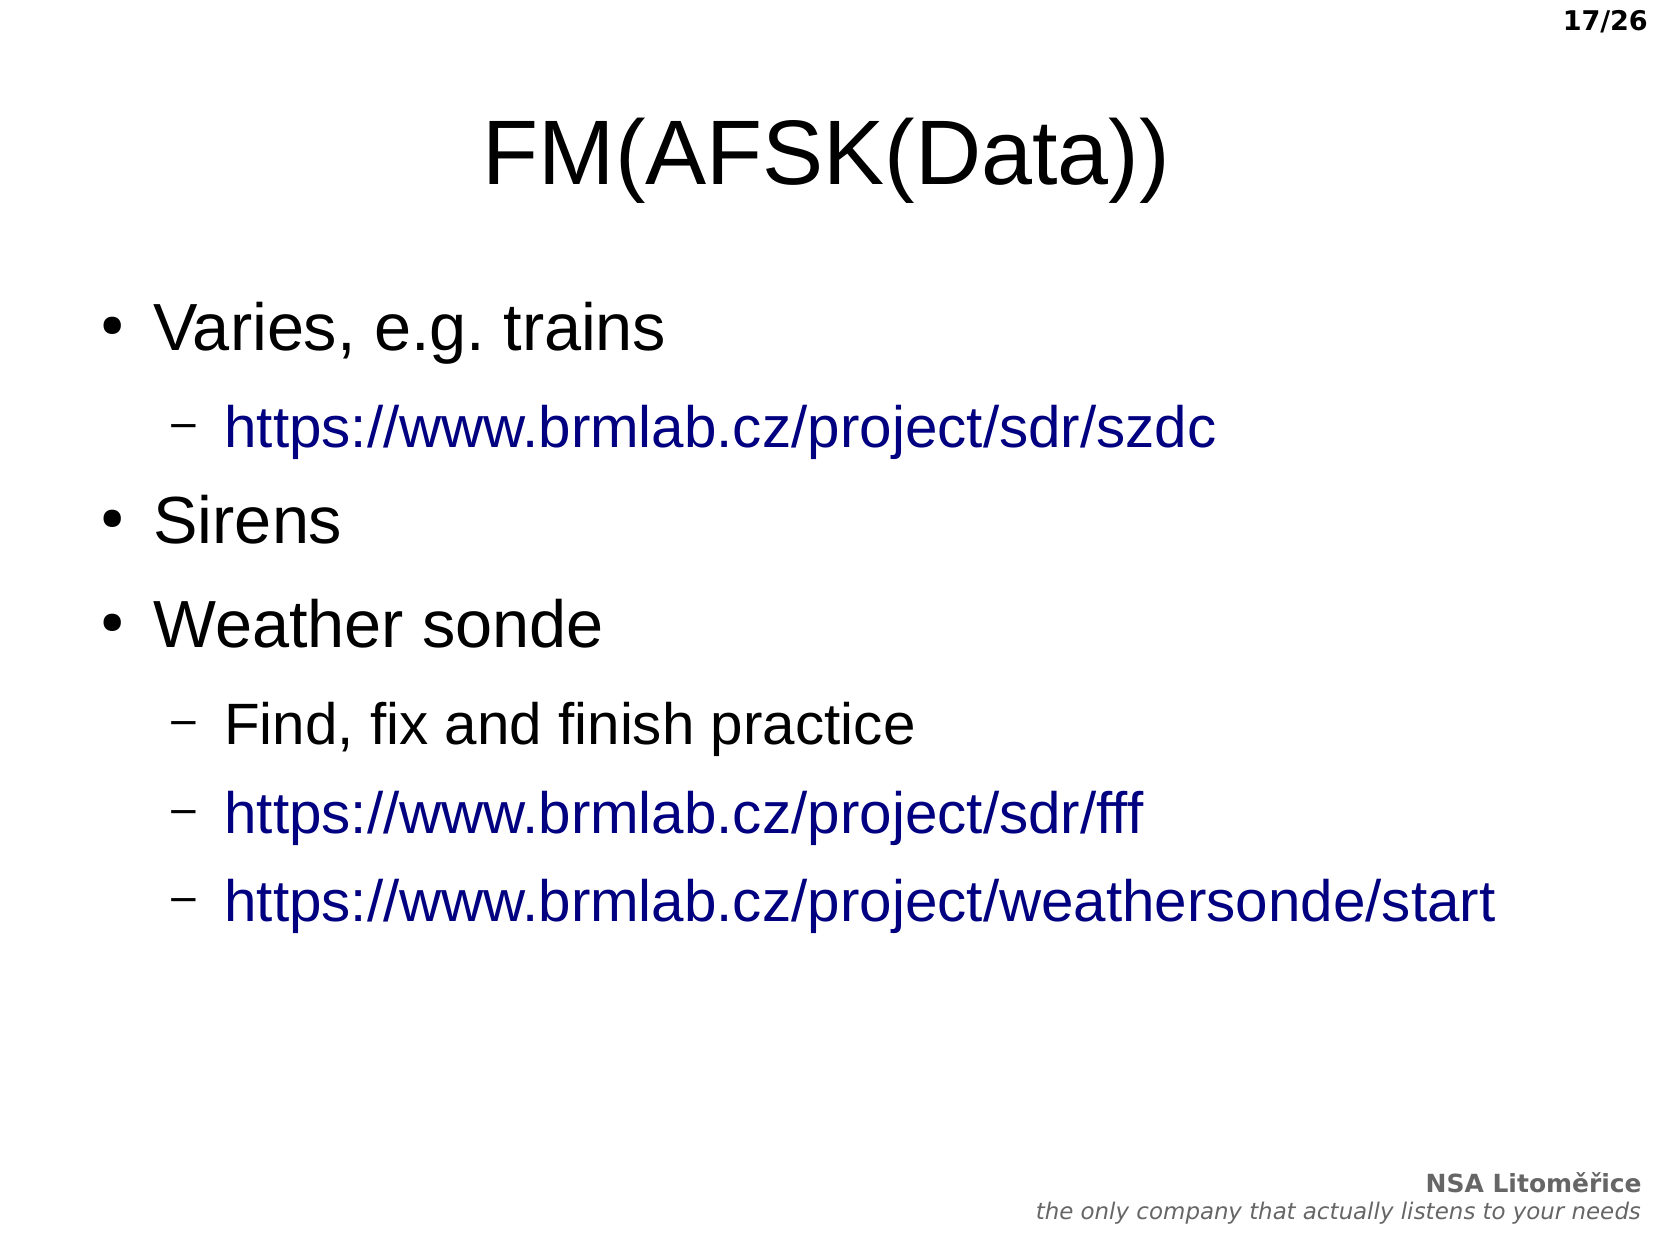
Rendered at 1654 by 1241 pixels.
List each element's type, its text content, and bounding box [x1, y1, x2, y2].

title FM(AFSK(Data)) [82, 49, 1571, 257]
list Varies, e.g. trains https://www.brmlab.cz/project/sdr/szdc Sirens Weather sonde Find, fix and finish practice https://www.brmlab.cz/project/sdr/fff https://www.brmlab.cz/project/weathersonde/start [82, 290, 1571, 1010]
